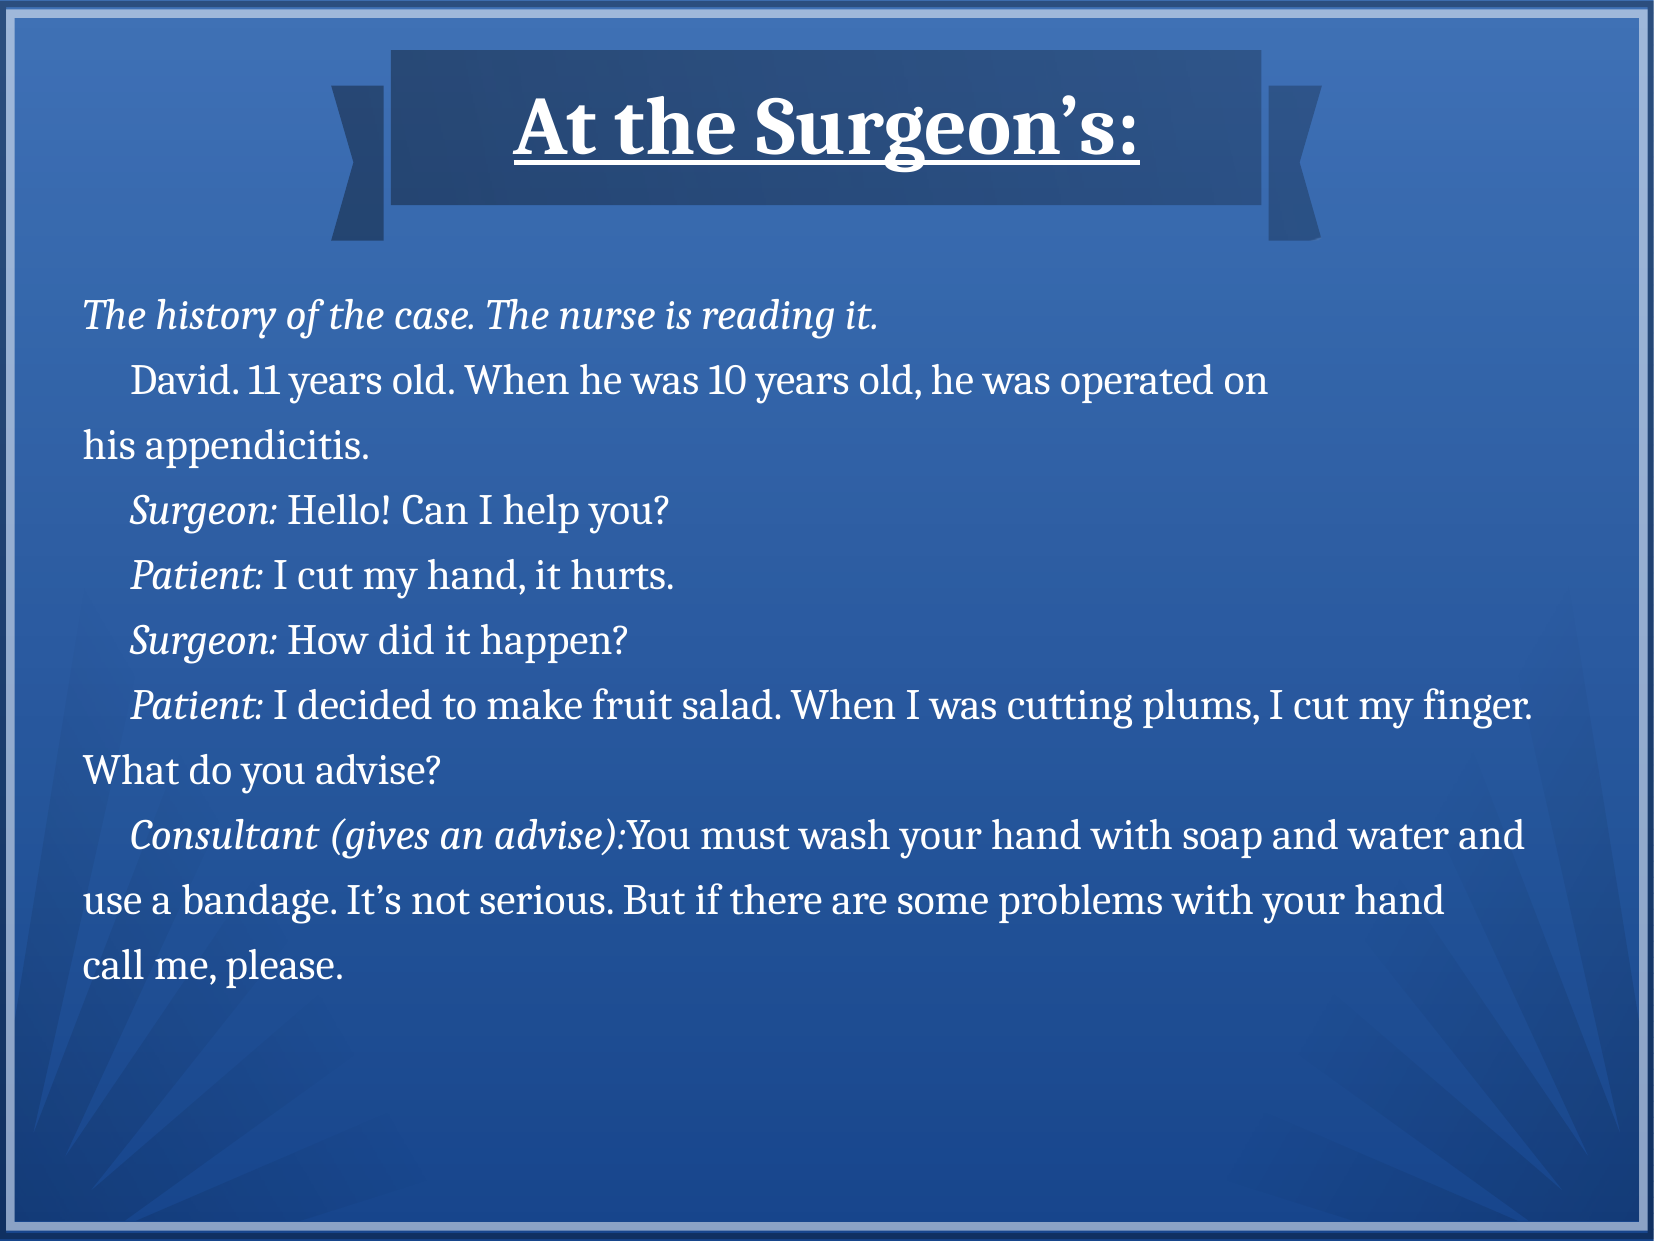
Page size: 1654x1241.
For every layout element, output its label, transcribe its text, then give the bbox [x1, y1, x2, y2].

title At the Surgeon’s: [389, 49, 1264, 205]
list The history of the case. The nurse is reading it. David. 11 years old. When he was 10 years old, he was operated on his appendicitis. Surgeon: Hello! Can I help you? Patient: I cut my hand, it hurts. Surgeon: How did it happen? Patient: I decided to make fruit salad. When I was cutting plums, I cut my finger. What do you advise? Consultant (gives an advise):You must wash your hand with soap and water and use a bandage. It’s not serious. But if there are some problems with your hand call me, please. [82, 290, 1538, 1010]
